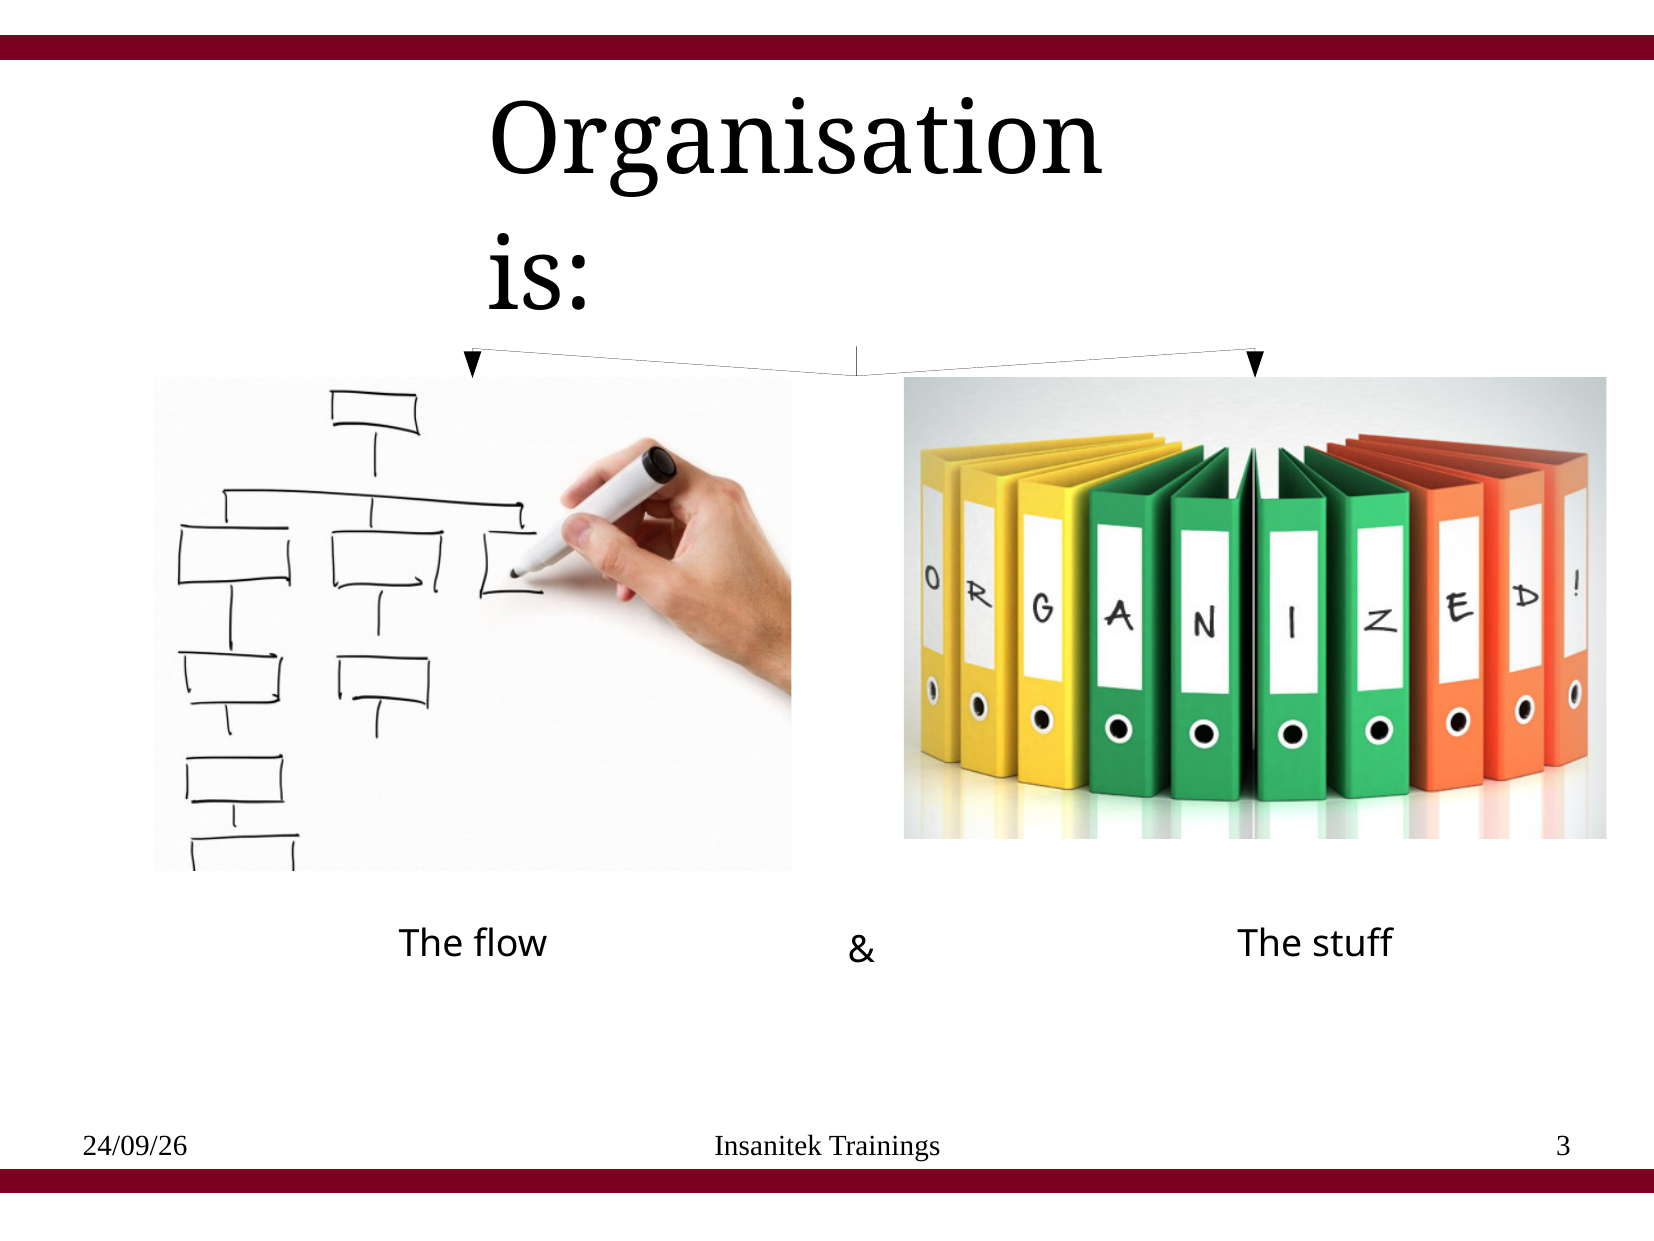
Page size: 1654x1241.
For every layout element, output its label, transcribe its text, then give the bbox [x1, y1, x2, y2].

text_box Organisation is: [472, 59, 1241, 202]
text_box [0, 35, 1654, 60]
picture [153, 377, 792, 871]
text_box [0, 1169, 1654, 1193]
text_box The stuff [1222, 909, 1425, 970]
picture [903, 377, 1607, 839]
text_box The flow [383, 909, 575, 970]
text_box & [832, 915, 892, 976]
